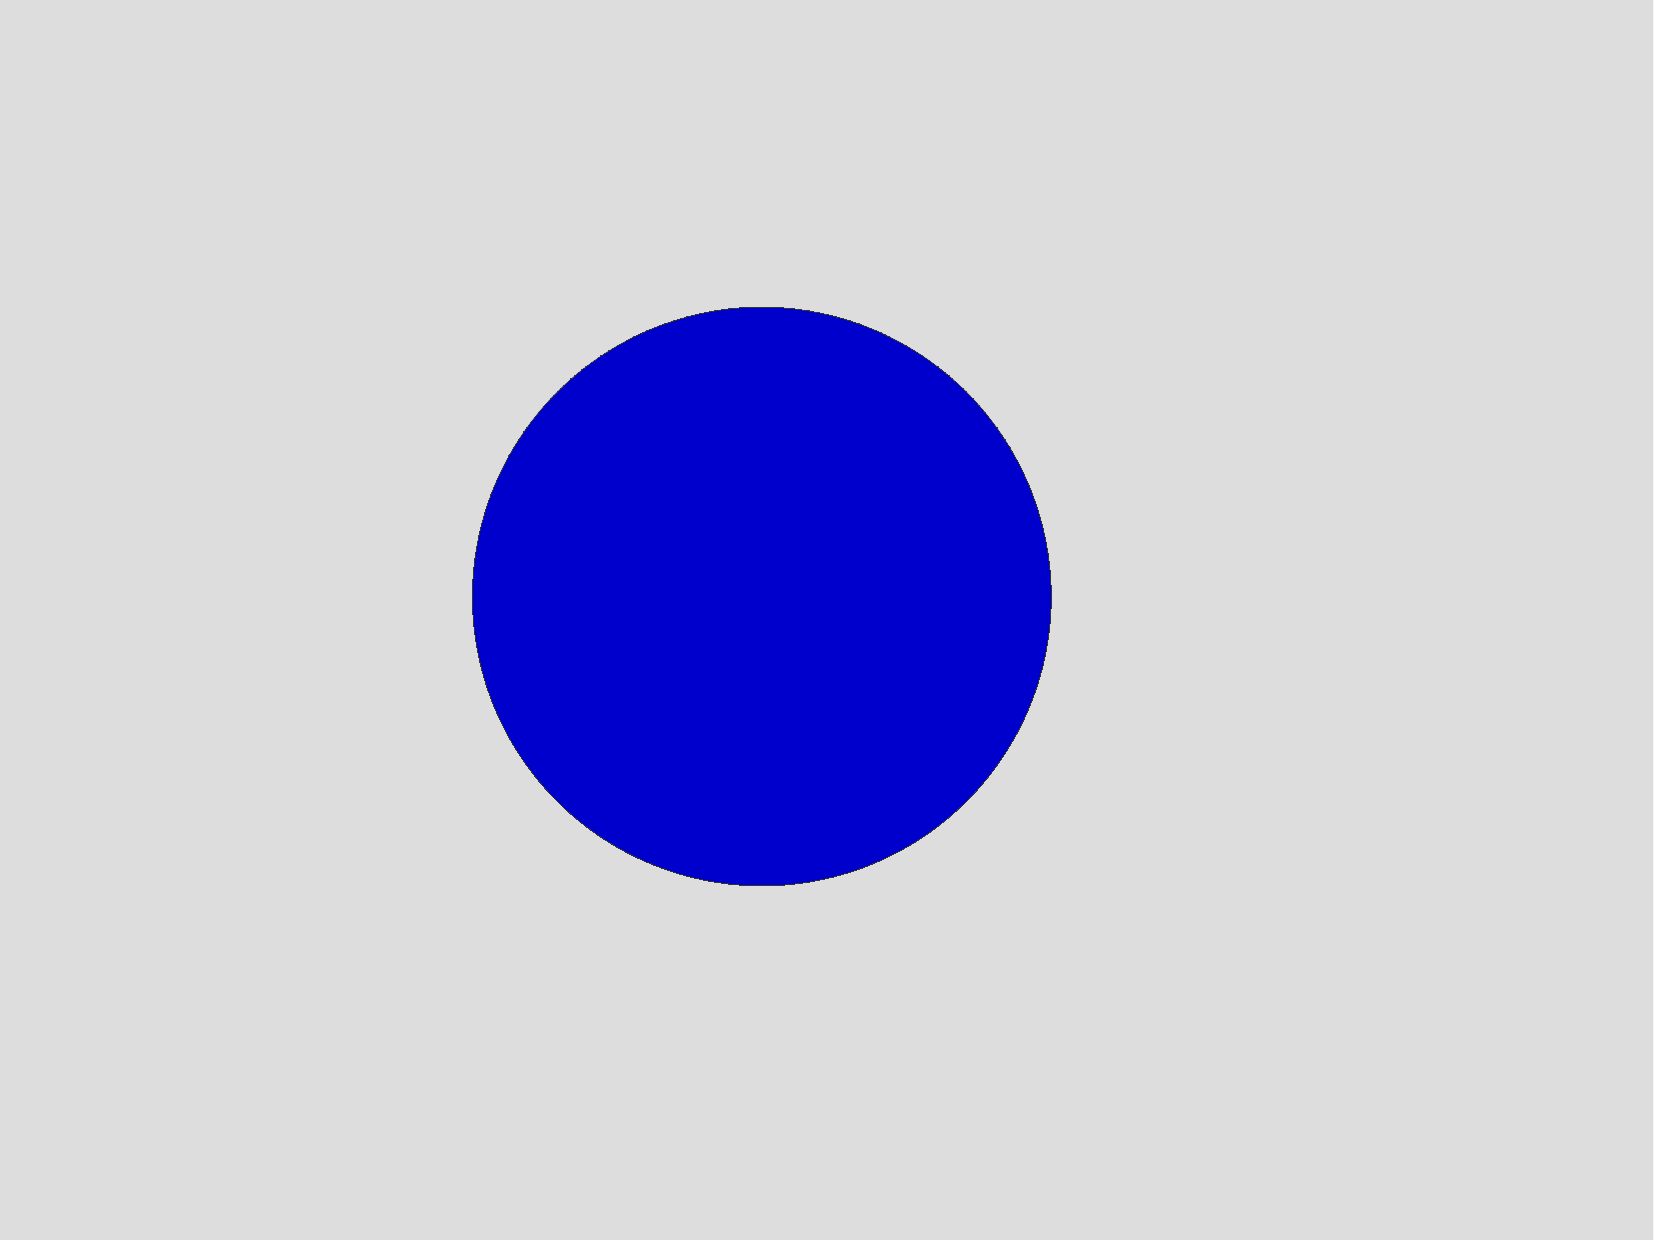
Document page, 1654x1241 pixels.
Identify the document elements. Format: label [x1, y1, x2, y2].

text_box [472, 307, 1052, 886]
